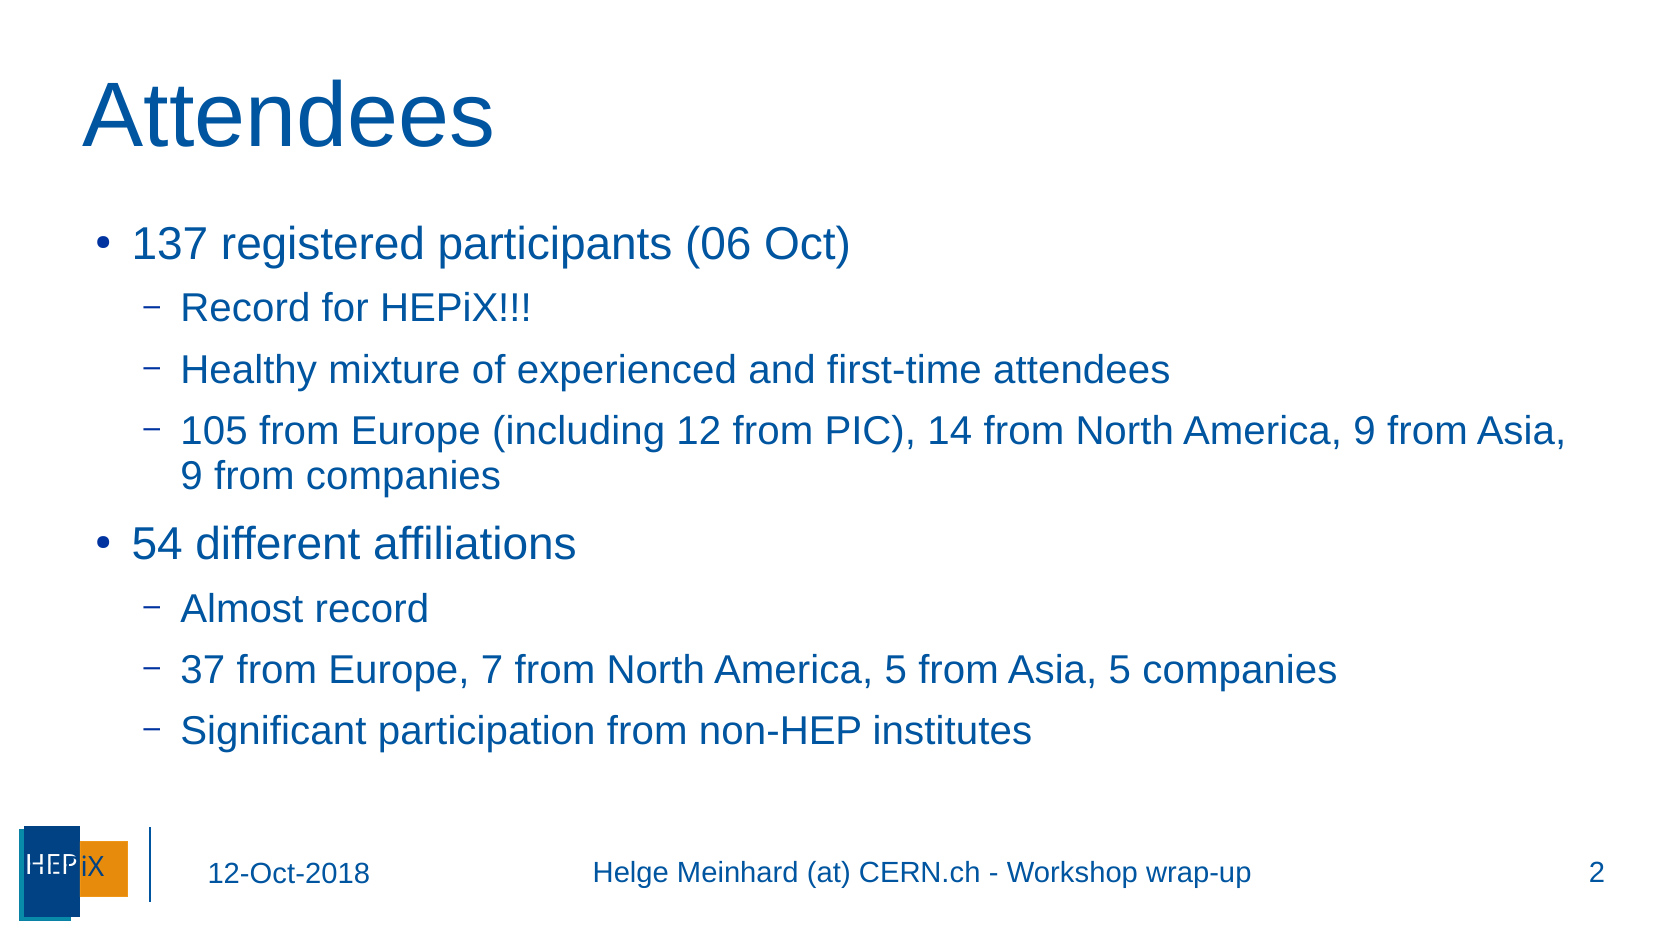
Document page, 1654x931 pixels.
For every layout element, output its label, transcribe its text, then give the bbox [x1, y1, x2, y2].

list 137 registered participants (06 Oct) Record for HEPiX!!! Healthy mixture of experienced and first-time attendees 105 from Europe (including 12 from PIC), 14 from North America, 9 from Asia, 9 from companies 54 different affiliations Almost record 37 from Europe, 7 from North America, 5 from Asia, 5 companies Significant participation from non-HEP institutes [82, 217, 1571, 757]
title Attendees [82, 37, 1571, 193]
